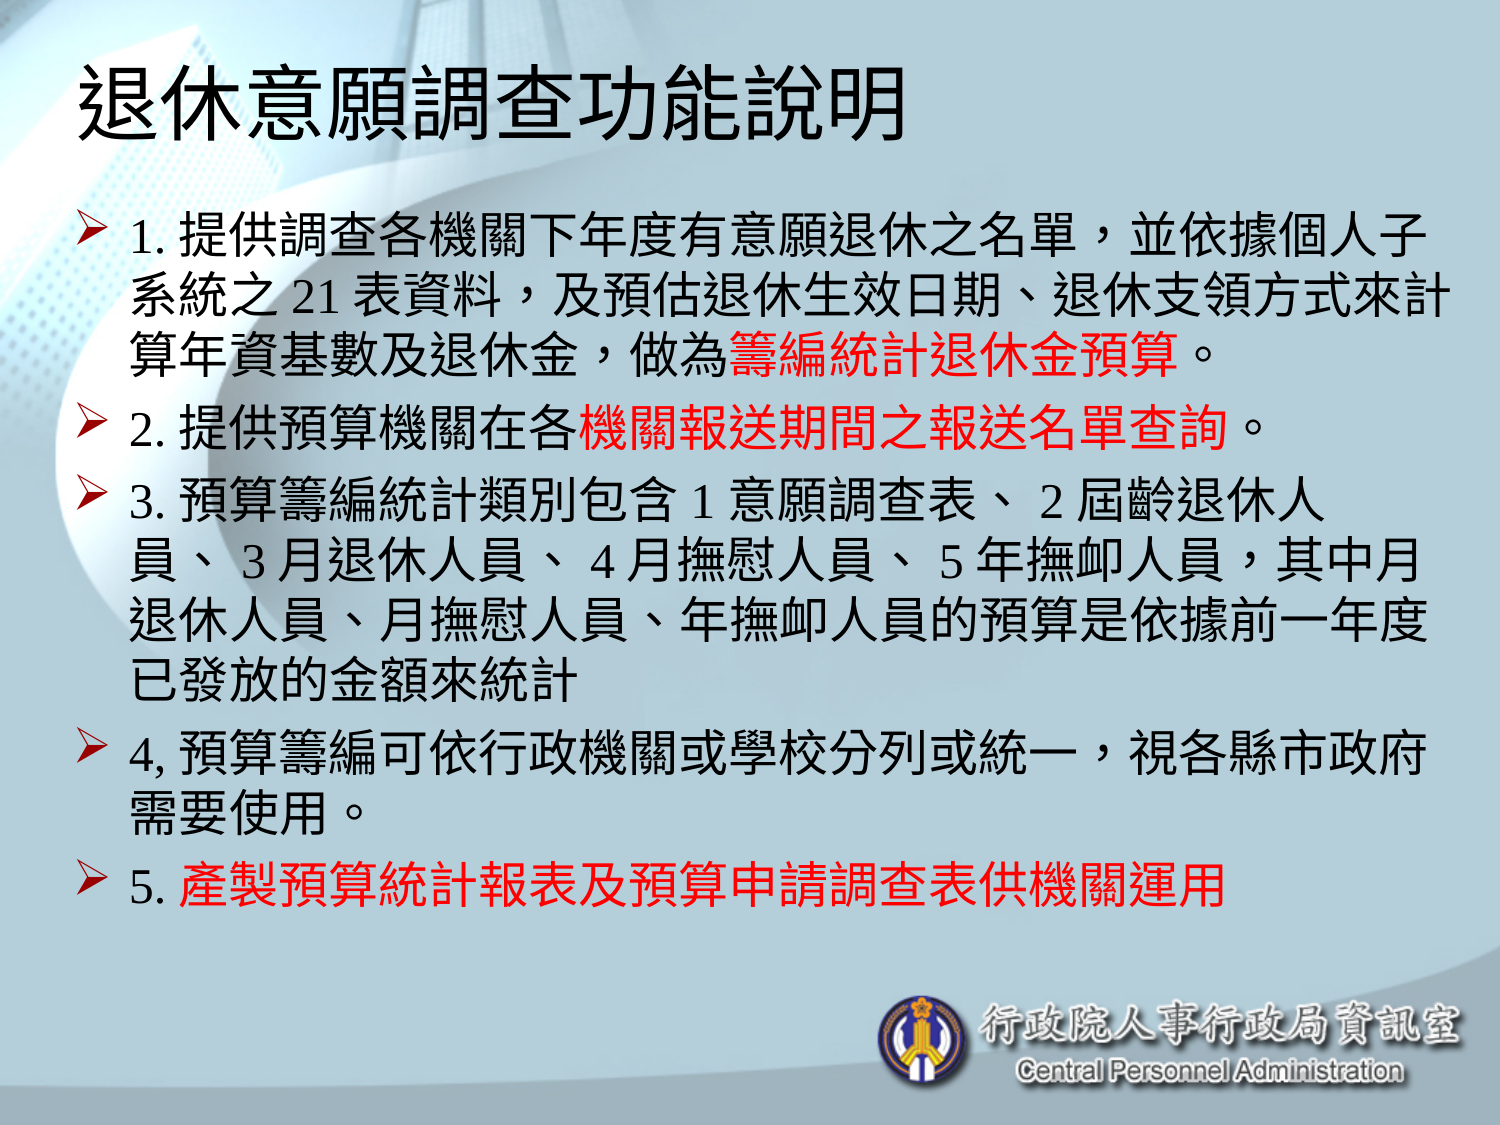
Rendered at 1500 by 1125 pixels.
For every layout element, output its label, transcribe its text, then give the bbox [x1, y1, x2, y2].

list 1.提供調查各機關下年度有意願退休之名單，並依據個人子系統之21表資料，及預估退休生效日期、退休支領方式來計算年資基數及退休金，做為籌編統計退休金預算。 2.提供預算機關在各機關報送期間之報送名單查詢。 3.預算籌編統計類別包含1意願調查表、2屆齡退休人員、3月退休人員、4月撫慰人員、5年撫卹人員，其中月退休人員、月撫慰人員、年撫卹人員的預算是依據前一年度已發放的金額來統計 4,預算籌編可依行政機關或學校分列或統一，視各縣市政府需要使用。 5.產製預算統計報表及預算申請調查表供機關運用 [57, 196, 1471, 1009]
picture [0, 0, 1500, 1125]
text_box 退休意願調查功能說明 [62, 54, 1500, 167]
